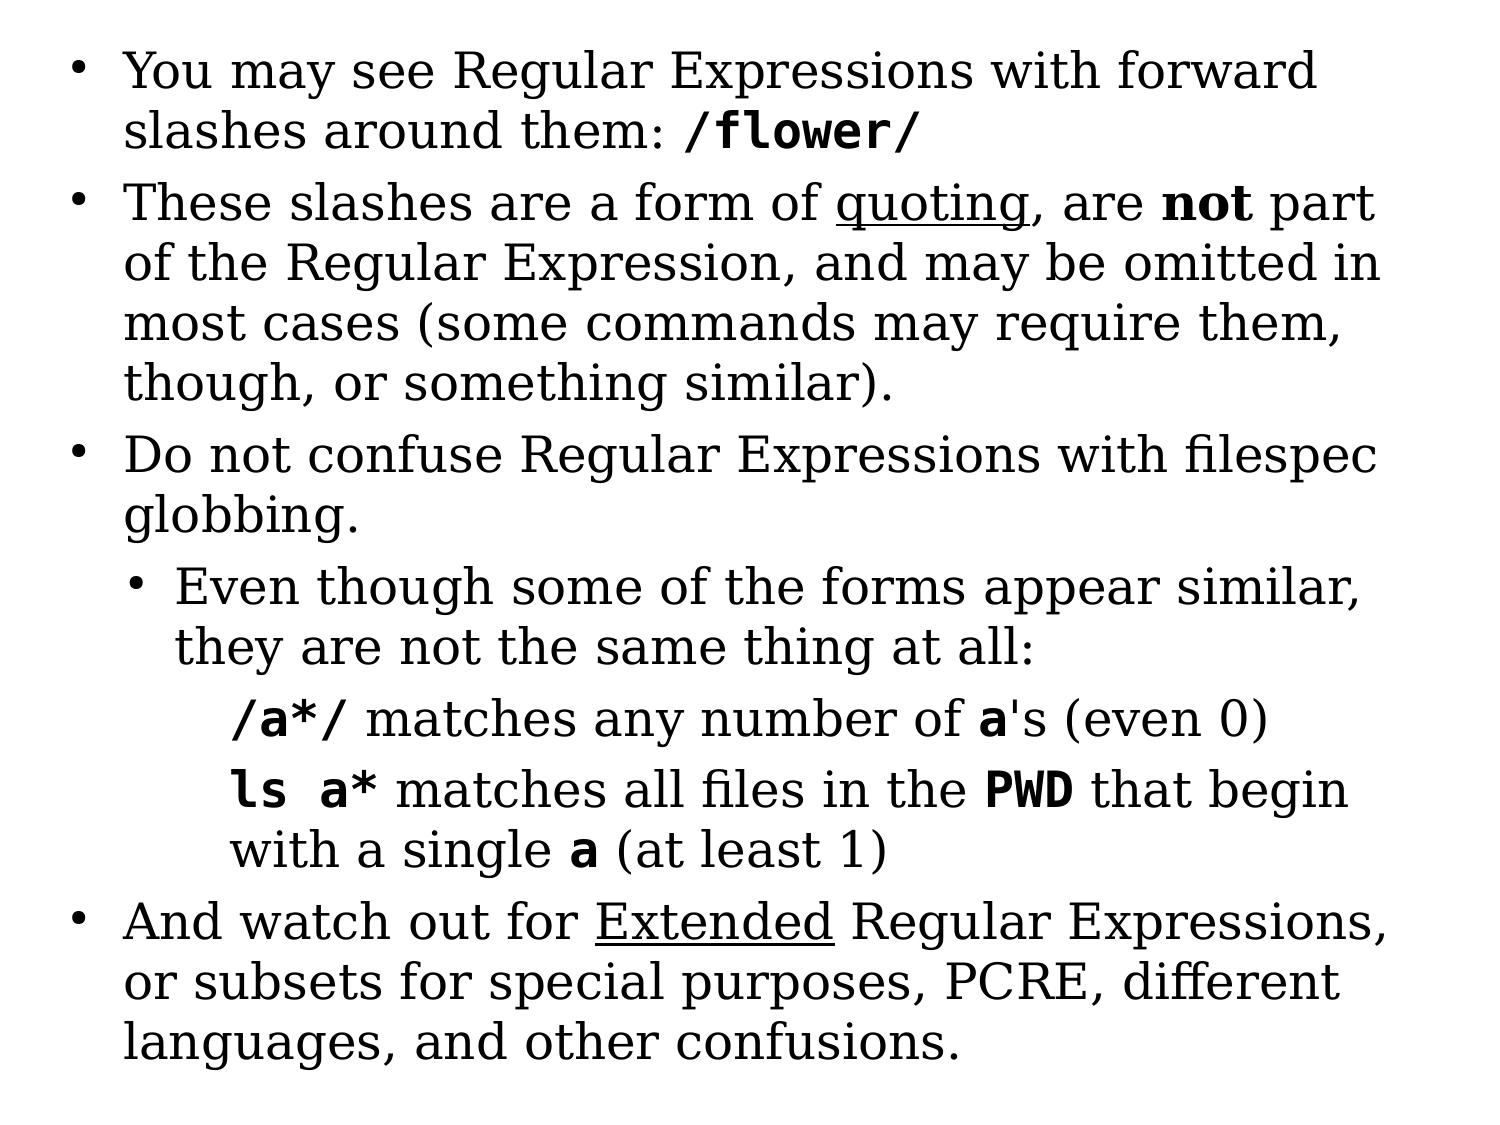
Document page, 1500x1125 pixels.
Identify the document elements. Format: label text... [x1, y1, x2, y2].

list You may see Regular Expressions with forward slashes around them: /flower/ These slashes are a form of quoting, are not part of the Regular Expression, and may be omitted in most cases (some commands may require them, though, or something similar). Do not confuse Regular Expressions with filespec globbing. Even though some of the forms appear similar, they are not the same thing at all: /a*/ matches any number of a's (even 0) ls a* matches all files in the PWD that begin with a single a (at least 1) And watch out for Extended Regular Expressions, or subsets for special purposes, PCRE, different languages, and other confusions. [37, 31, 1426, 1083]
